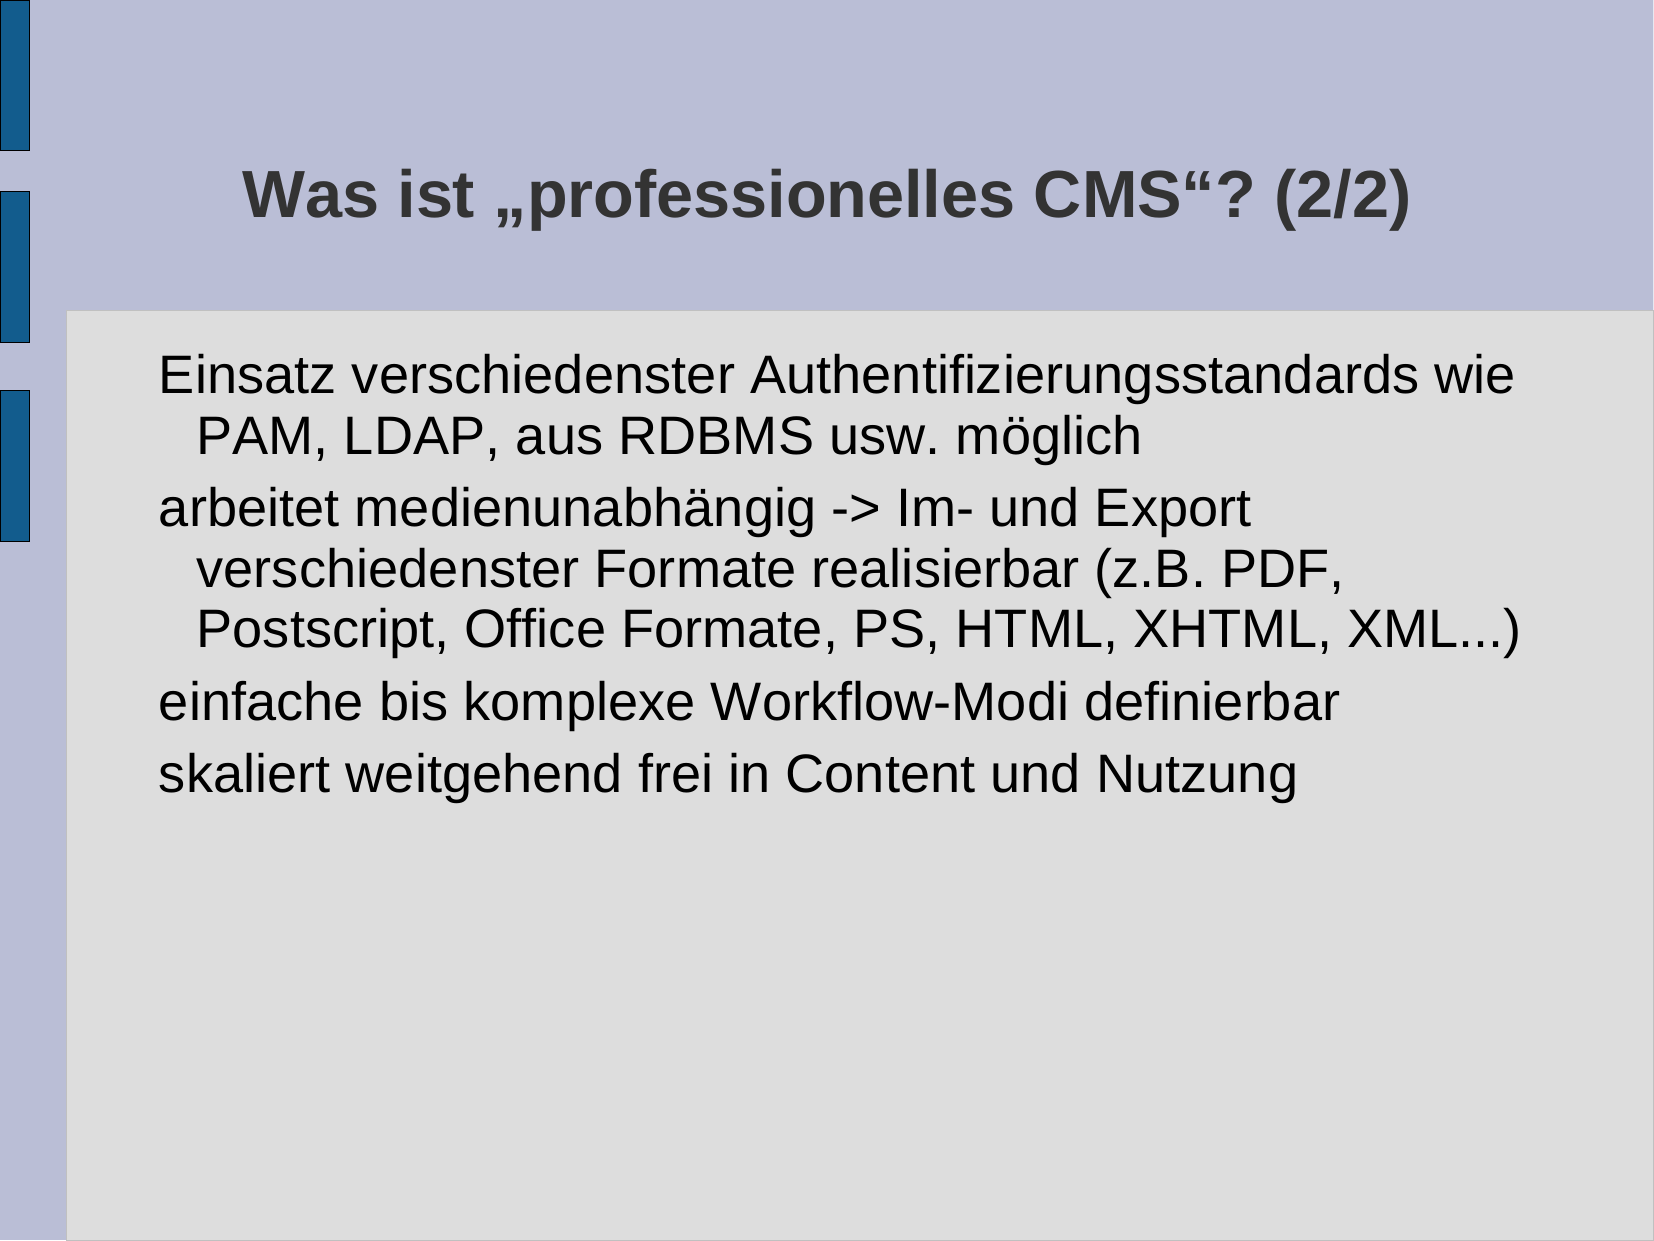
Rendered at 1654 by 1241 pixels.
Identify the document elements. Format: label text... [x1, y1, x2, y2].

title Was ist „professionelles CMS“? (2/2) [121, 91, 1534, 299]
list Einsatz verschiedenster Authentifizierungsstandards wie PAM, LDAP, aus RDBMS usw. möglich arbeitet medienunabhängig -> Im- und Export verschiedenster Formate realisierbar (z.B. PDF, Postscript, Office Formate, PS, HTML, XHTML, XML...) einfache bis komplexe Workflow-Modi definierbar skaliert weitgehend frei in Content und Nutzung [121, 344, 1534, 1127]
